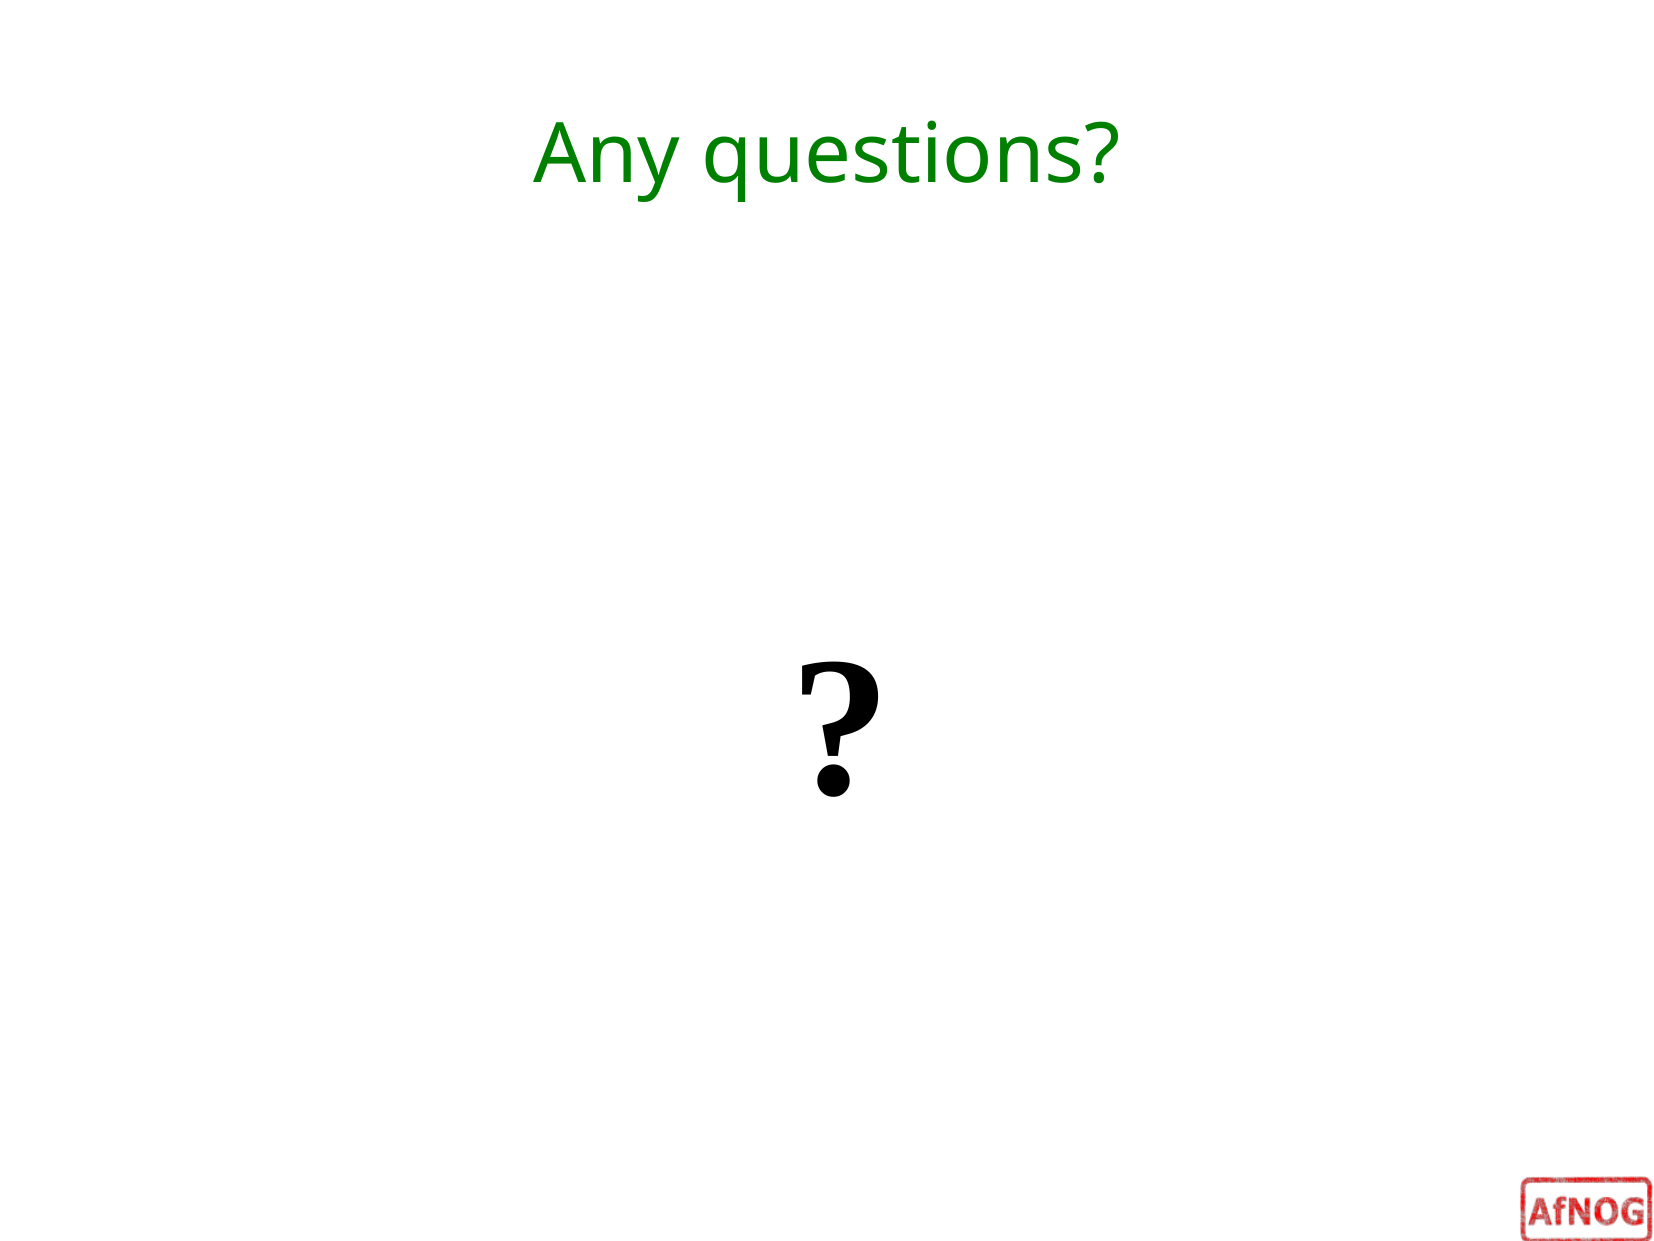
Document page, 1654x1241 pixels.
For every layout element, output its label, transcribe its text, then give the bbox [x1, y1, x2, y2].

picture [1519, 1175, 1654, 1241]
subtitle ? [121, 322, 1561, 1133]
title Any questions? [121, 46, 1534, 254]
